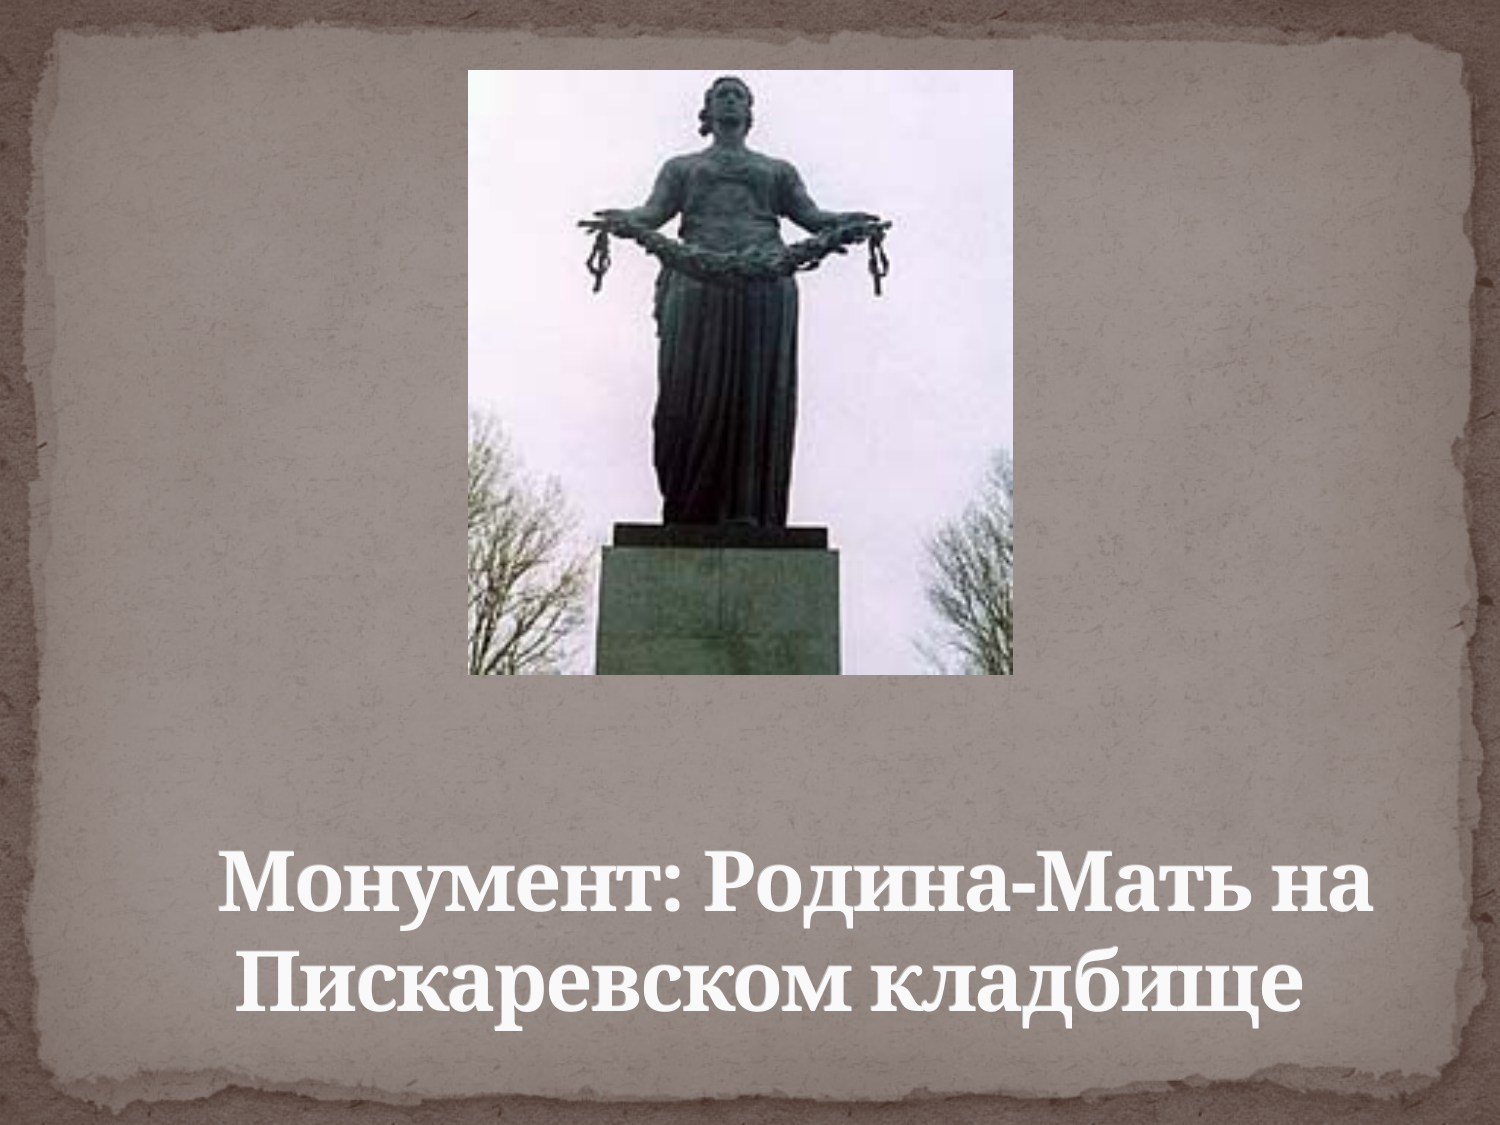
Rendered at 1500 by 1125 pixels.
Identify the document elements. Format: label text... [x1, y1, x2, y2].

title Монумент: Родина-Мать на Пискаревском кладбище [82, 820, 1433, 1021]
picture [468, 70, 1013, 675]
